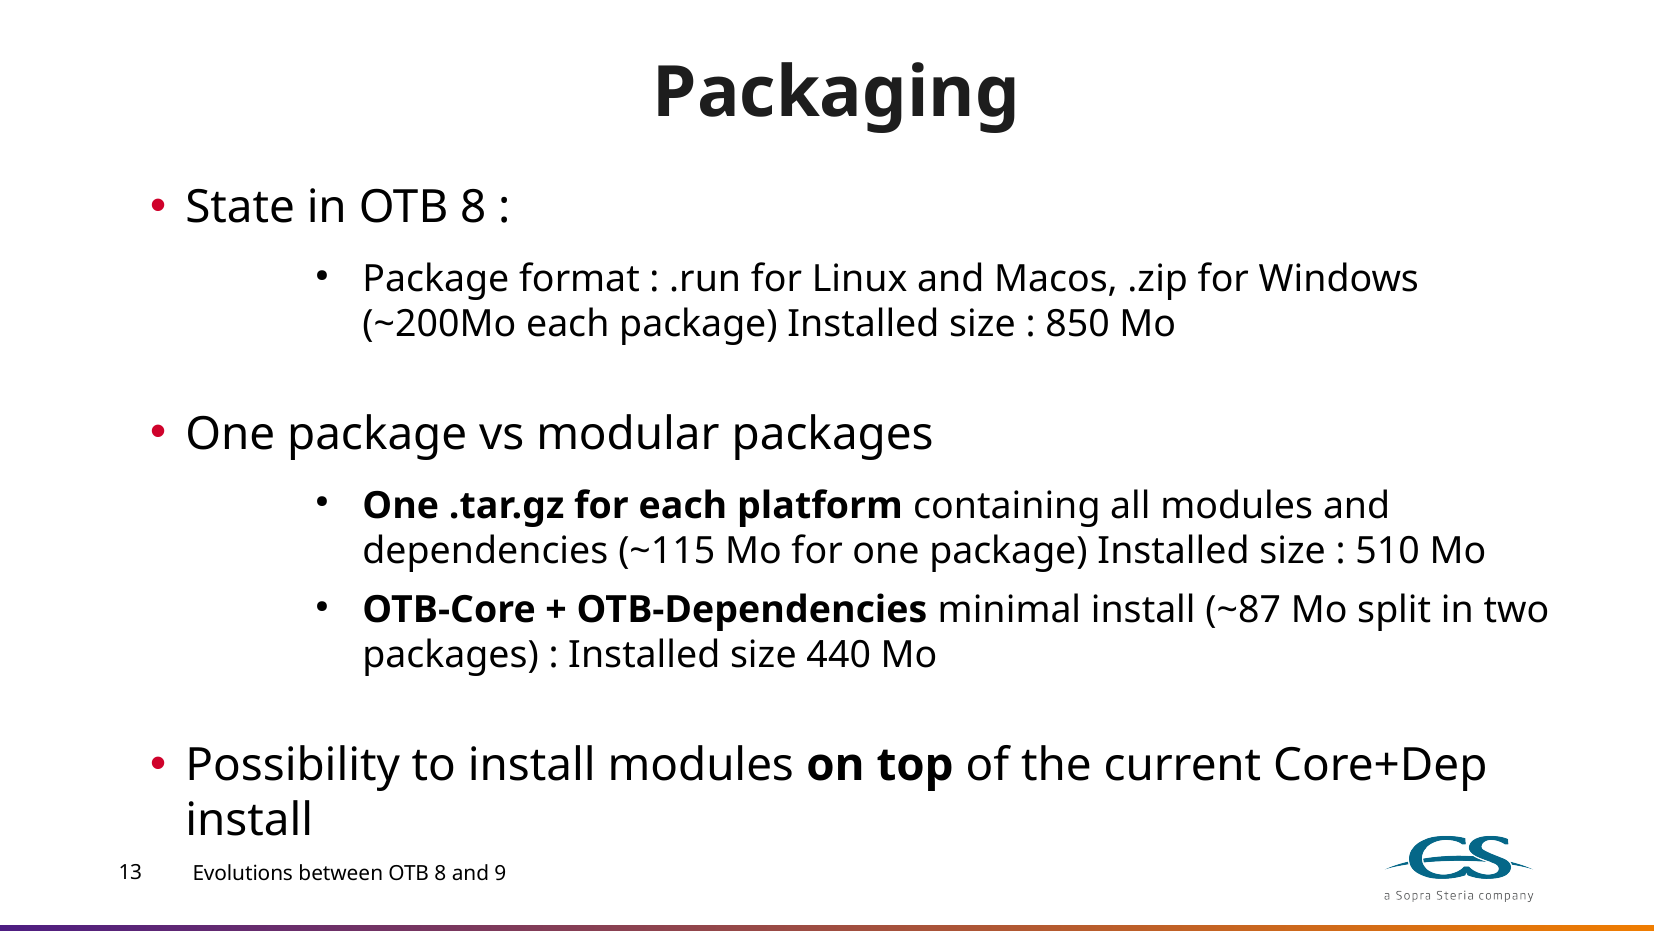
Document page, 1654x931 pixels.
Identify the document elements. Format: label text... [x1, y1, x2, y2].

picture [1363, 814, 1555, 921]
title Packaging [118, 54, 1555, 119]
footer Evolutions between OTB 8 and 9 [192, 862, 667, 883]
list State in OTB 8 : Package format : .run for Linux and Macos, .zip for Windows (~200Mo each package) Installed size : 850 Mo One package vs modular packages One .tar.gz for each platform containing all modules and dependencies (~115 Mo for one package) Installed size : 510 Mo OTB-Core + OTB-Dependencies minimal install (~87 Mo split in two packages) : Installed size 440 Mo Possibility to install modules on top of the current Core+Dep install [150, 176, 1565, 473]
